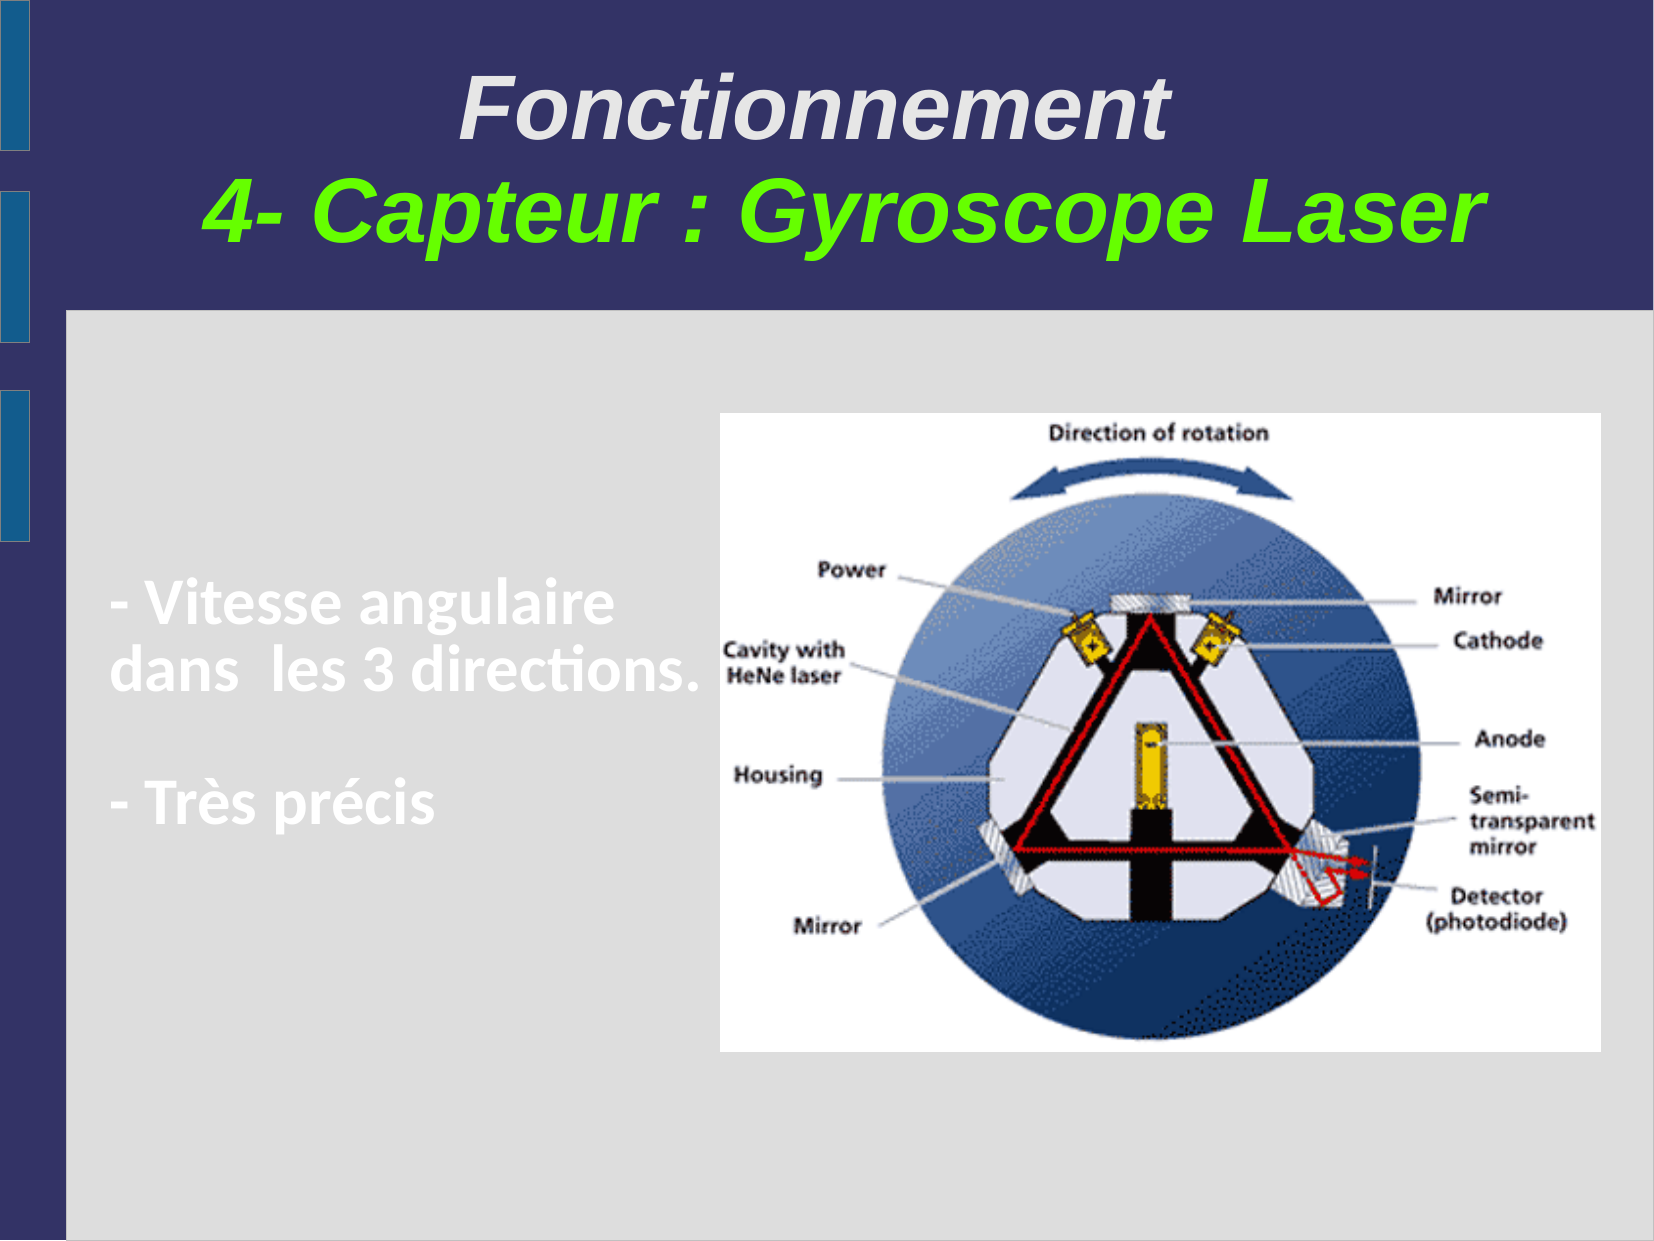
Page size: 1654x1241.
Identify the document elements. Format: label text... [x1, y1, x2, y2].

text_box - Vitesse angulaire dans les 3 directions. - Très précis [94, 566, 756, 1071]
picture [720, 413, 1601, 1052]
title Fonctionnement 4- Capteur : Gyroscope Laser [121, 55, 1534, 263]
